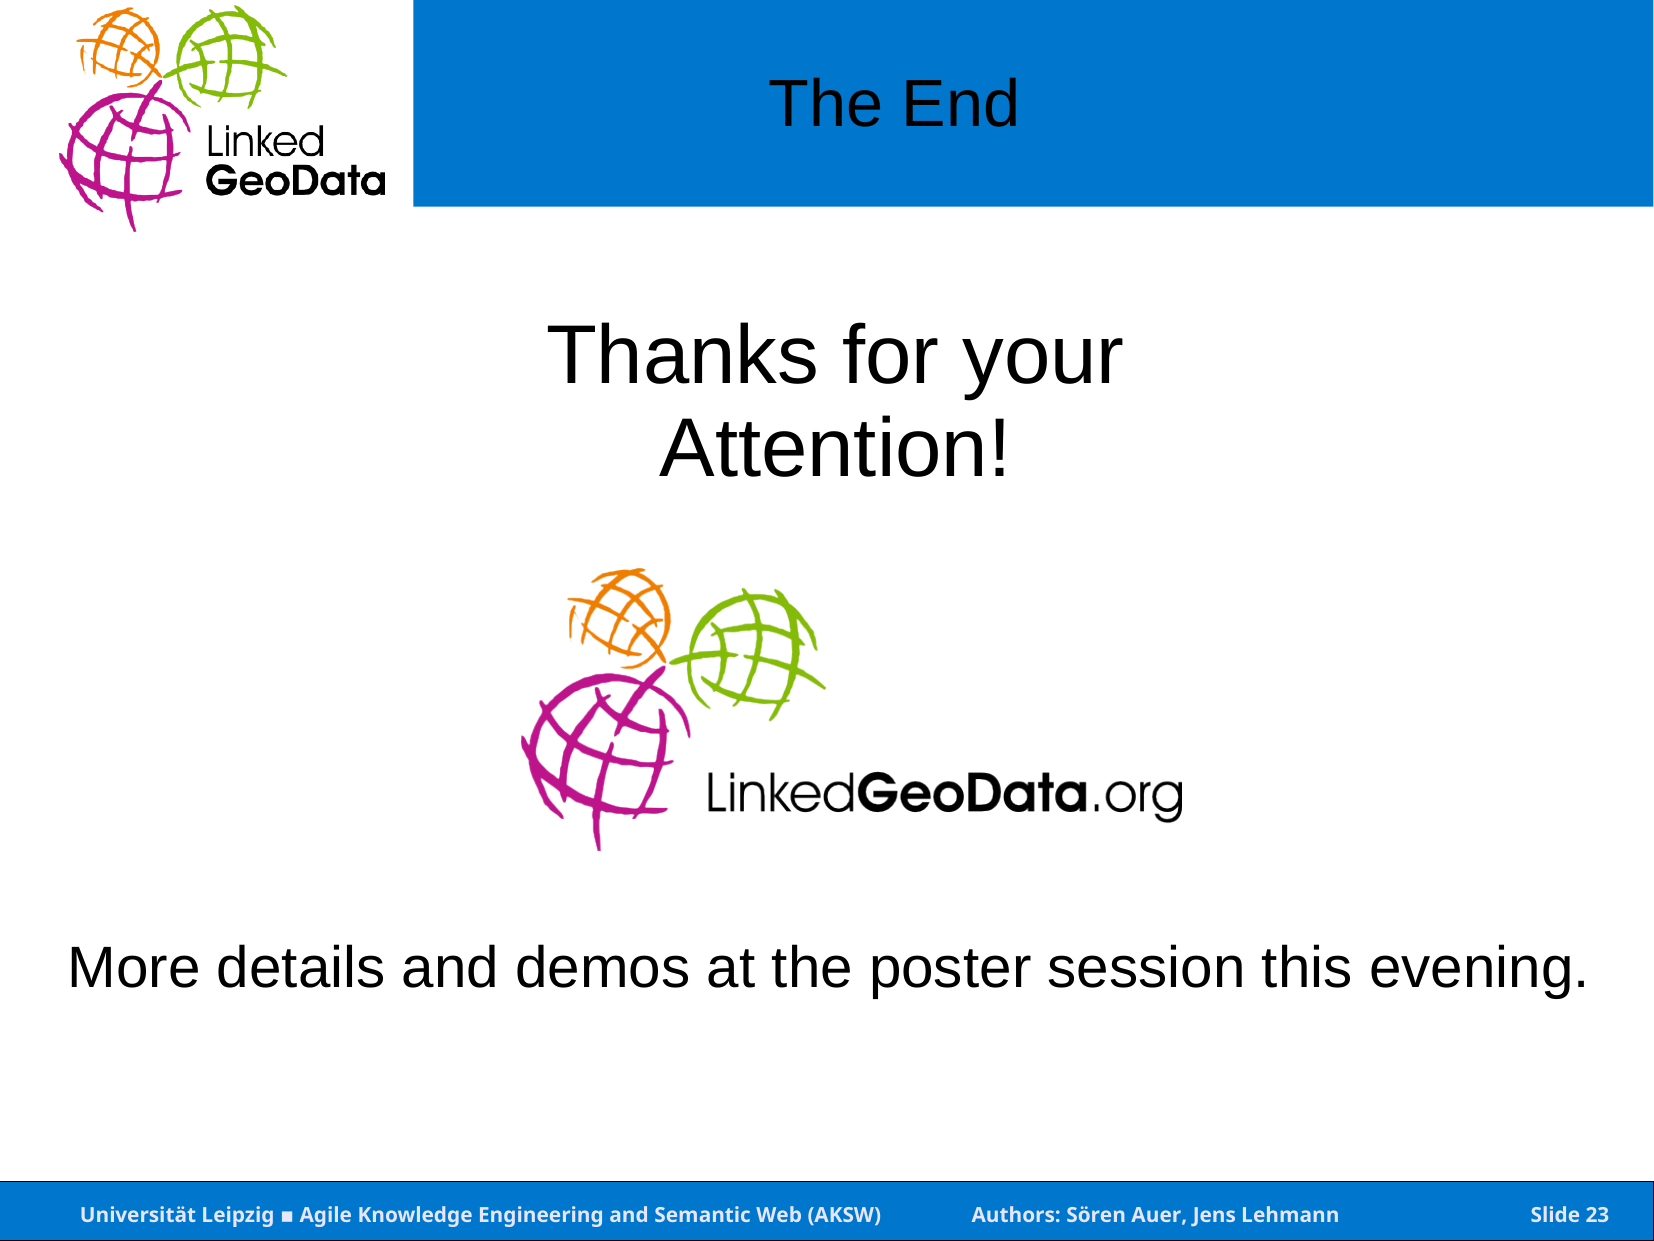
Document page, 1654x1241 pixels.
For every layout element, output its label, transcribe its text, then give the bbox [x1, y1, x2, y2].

text_box More details and demos at the poster session this evening. [53, 927, 1607, 1008]
picture [59, 5, 385, 232]
picture [521, 568, 1182, 851]
text_box Thanks for your Attention! [531, 301, 1182, 502]
title The End [165, 7, 1625, 200]
